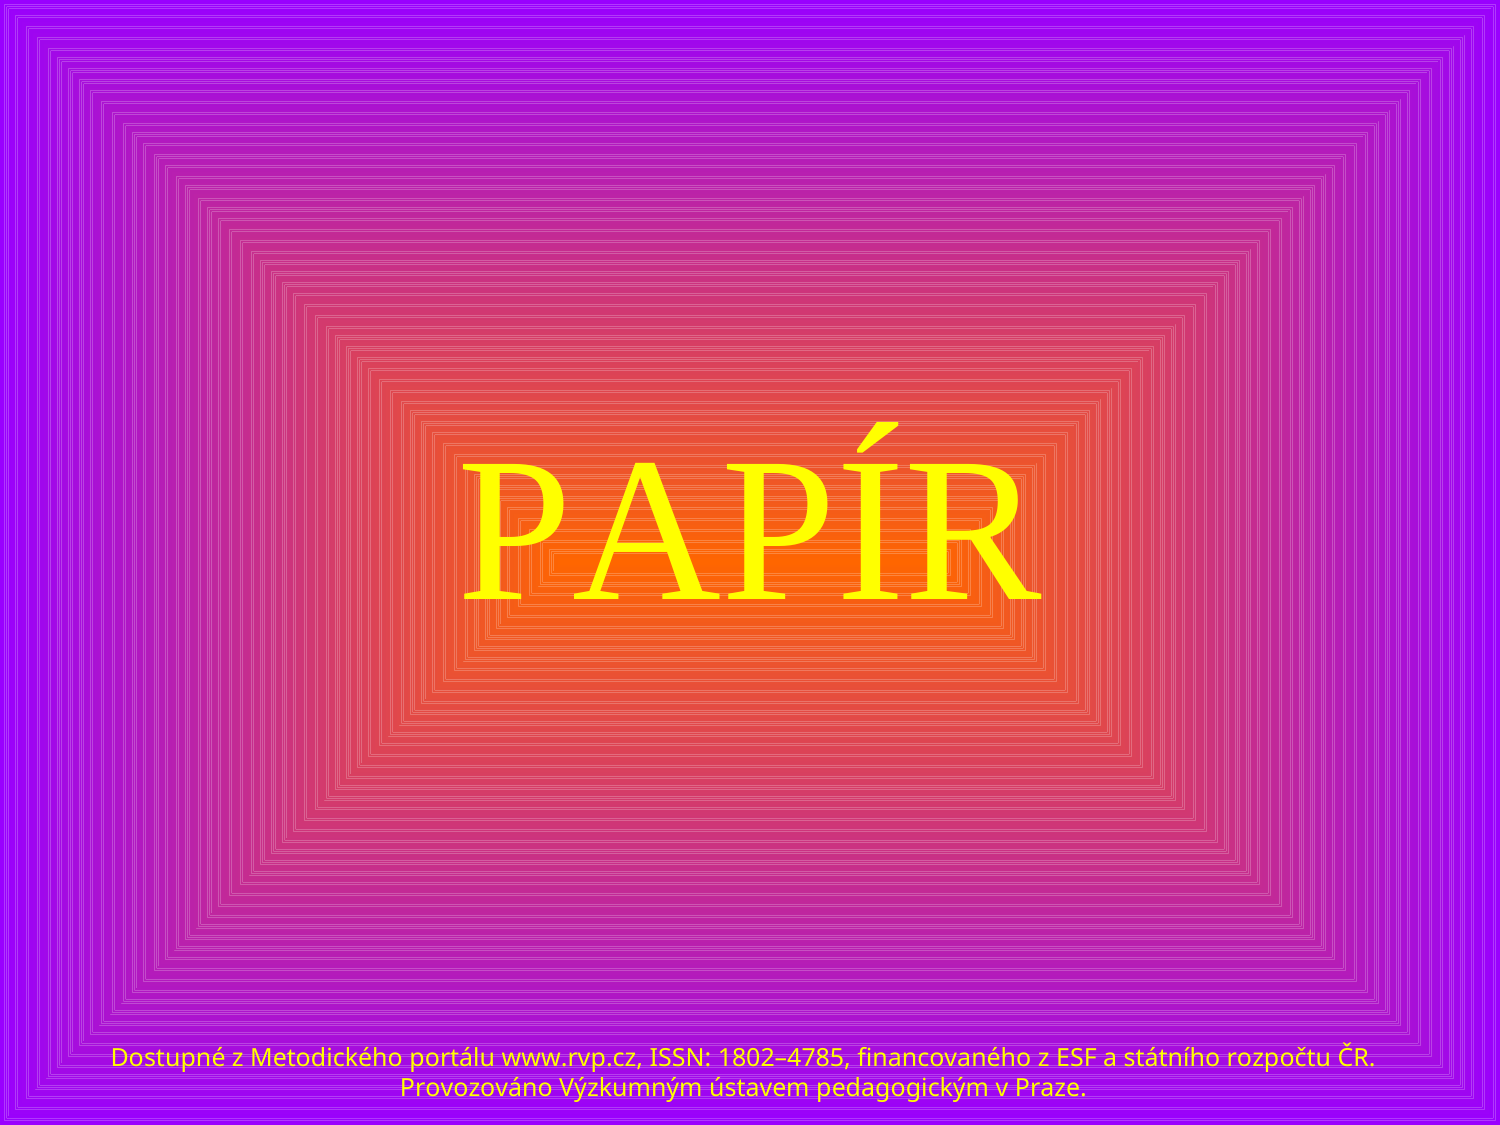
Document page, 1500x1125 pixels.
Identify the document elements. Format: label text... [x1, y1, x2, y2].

text_box Dostupné z Metodického portálu www.rvp.cz, ISSN: 1802–4785, financovaného z ESF a státního rozpočtu ČR. Provozováno Výzkumným ústavem pedagogickým v Praze. [35, 1041, 1454, 1102]
text_box PAPÍR [0, 385, 1500, 649]
